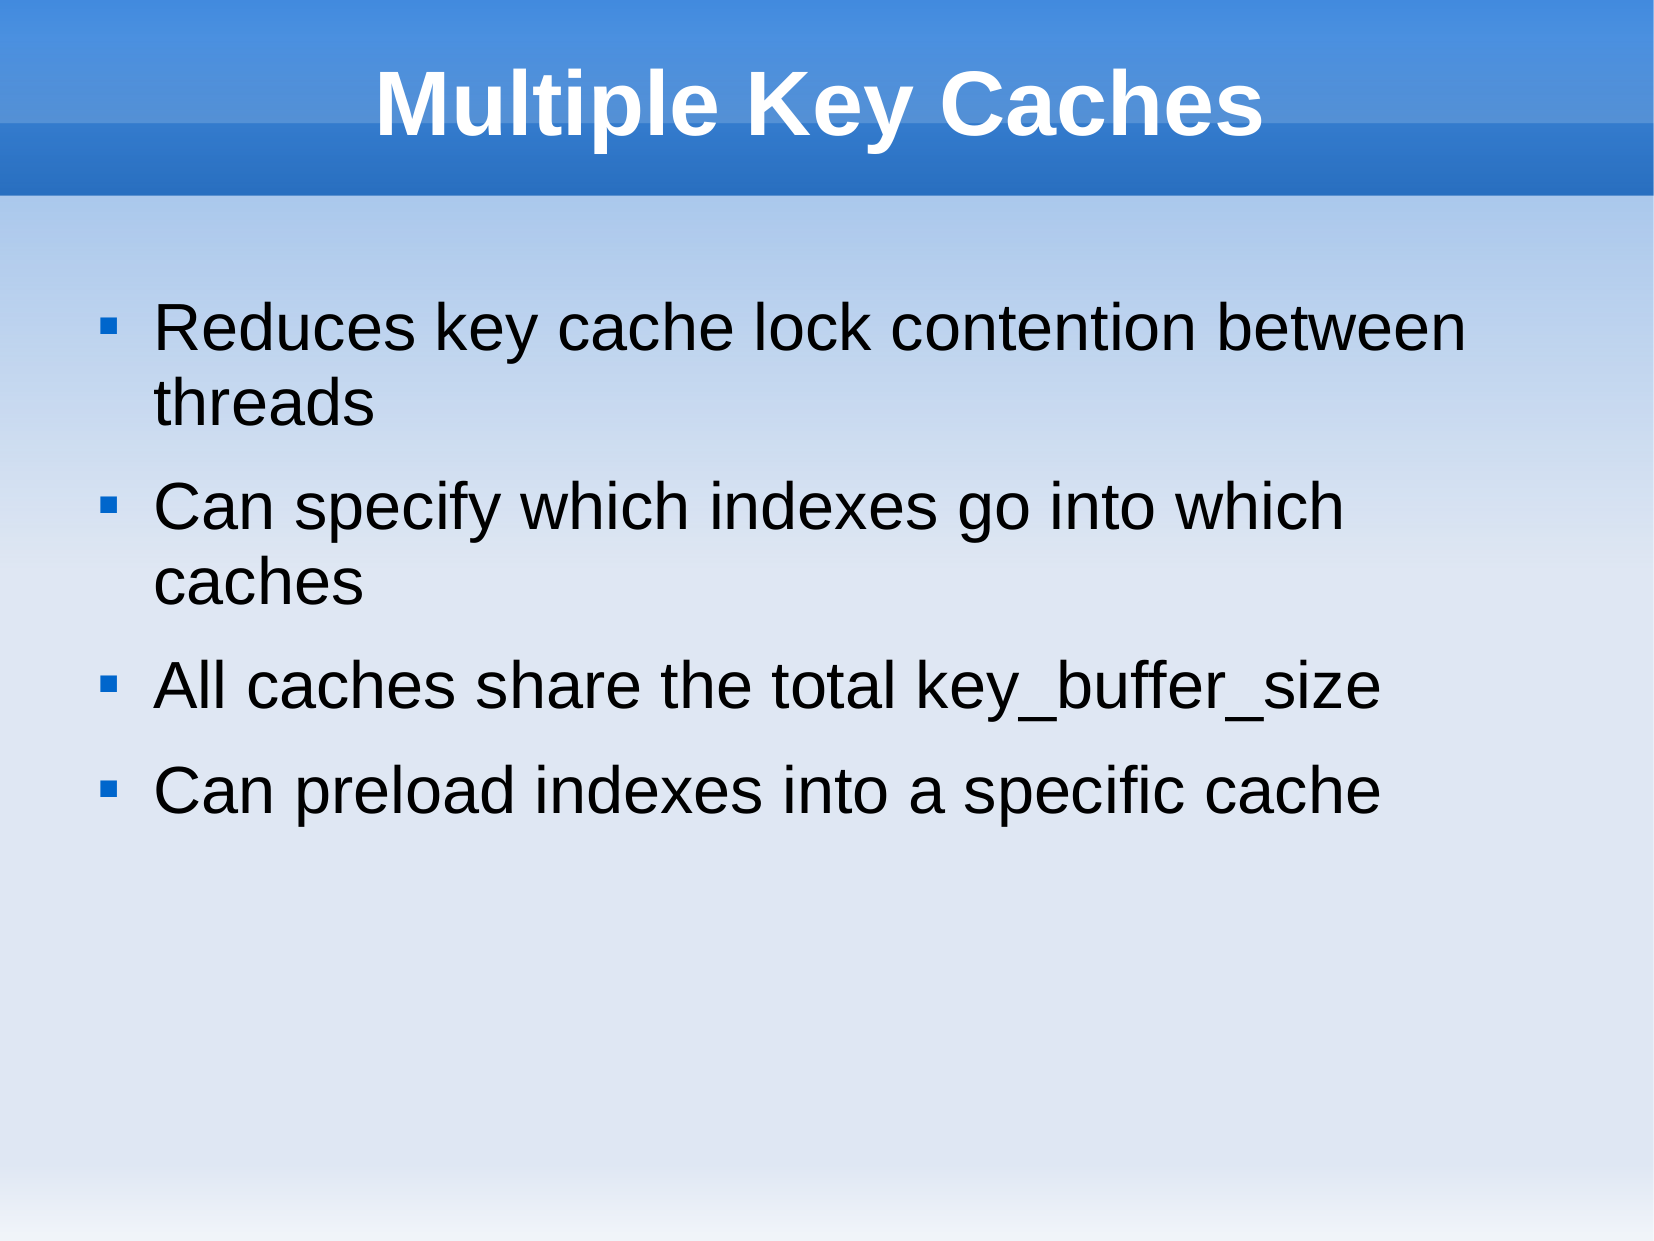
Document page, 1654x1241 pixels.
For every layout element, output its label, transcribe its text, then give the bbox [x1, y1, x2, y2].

picture [0, 0, 1654, 1241]
title Multiple Key Caches [76, 0, 1565, 208]
list Reduces key cache lock contention between threads Can specify which indexes go into which caches All caches share the total key_buffer_size Can preload indexes into a specific cache [82, 290, 1571, 1109]
